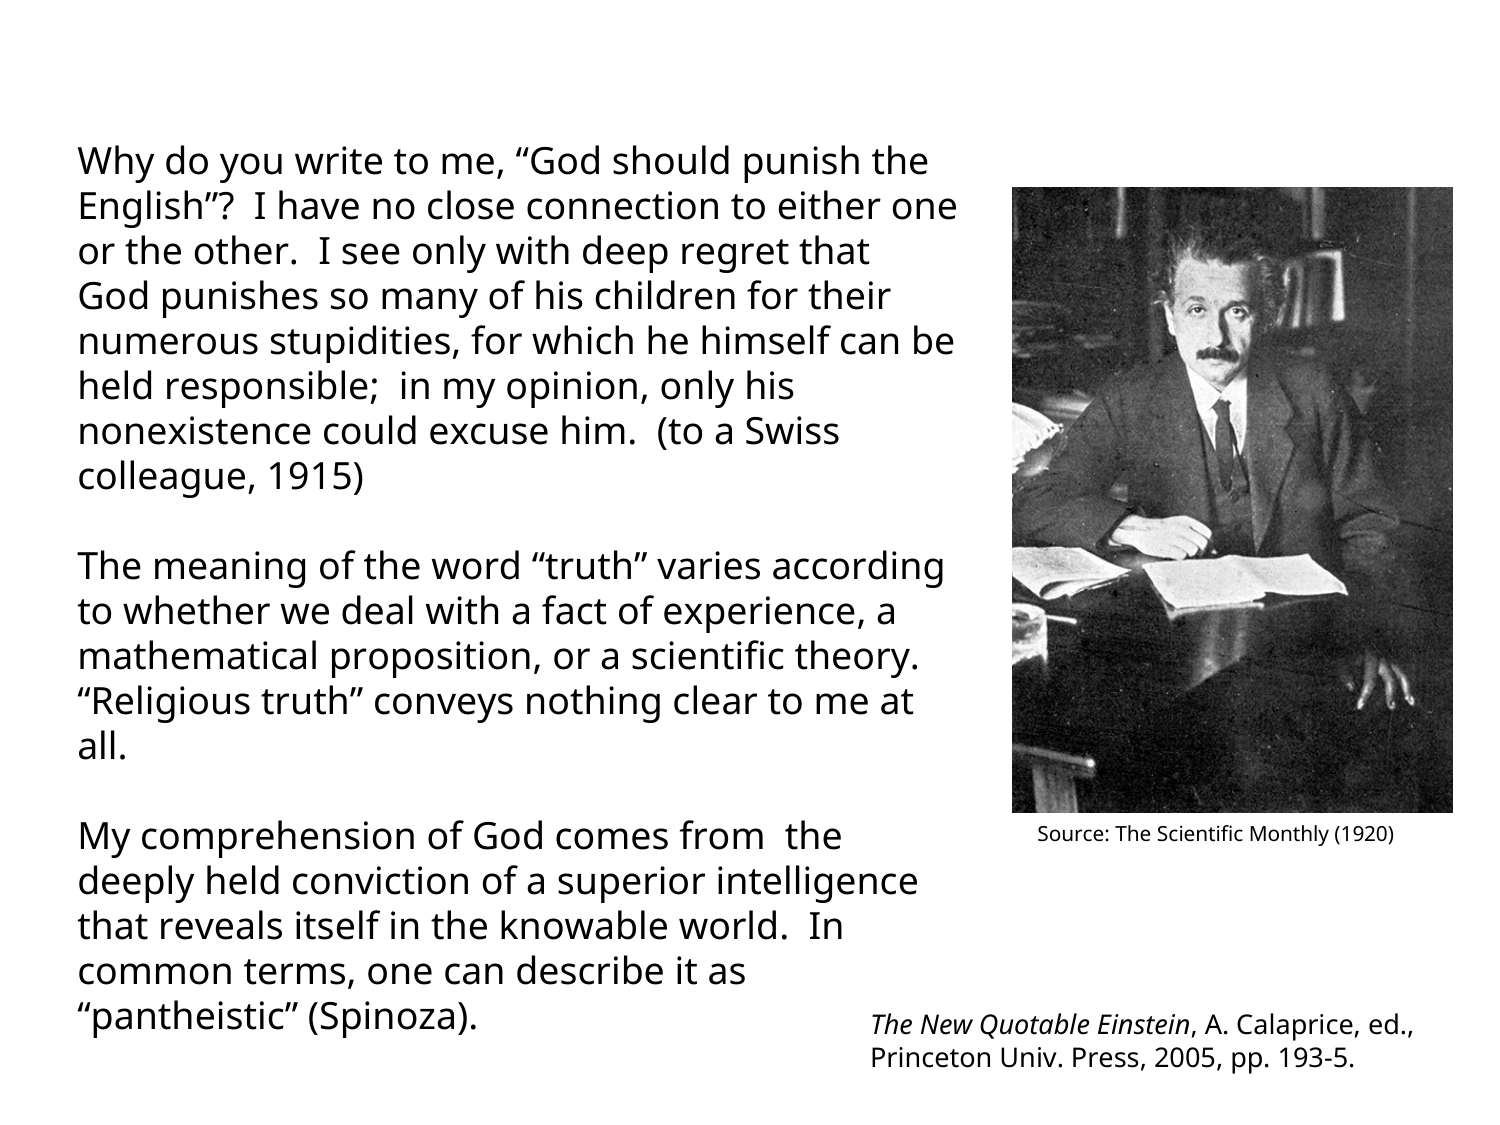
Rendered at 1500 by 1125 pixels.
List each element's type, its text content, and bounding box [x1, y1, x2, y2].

text_box The New Quotable Einstein, A. Calaprice, ed., Princeton Univ. Press, 2005, pp. 193-5. [855, 999, 1437, 1081]
picture [1012, 187, 1453, 813]
text_box Source: The Scientific Monthly (1920) [1022, 812, 1409, 853]
text_box Why do you write to me, “God should punish the English”? I have no close connection to either one or the other. I see only with deep regret that God punishes so many of his children for their numerous stupidities, for which he himself can be held responsible; in my opinion, only his nonexistence could excuse him. (to a Swiss colleague, 1915) The meaning of the word “truth” varies according to whether we deal with a fact of experience, a mathematical proposition, or a scientific theory. “Religious truth” conveys nothing clear to me at all. My comprehension of God comes from the deeply held conviction of a superior intelligence that reveals itself in the knowable world. In common terms, one can describe it as “pantheistic” (Spinoza). [62, 129, 976, 1046]
